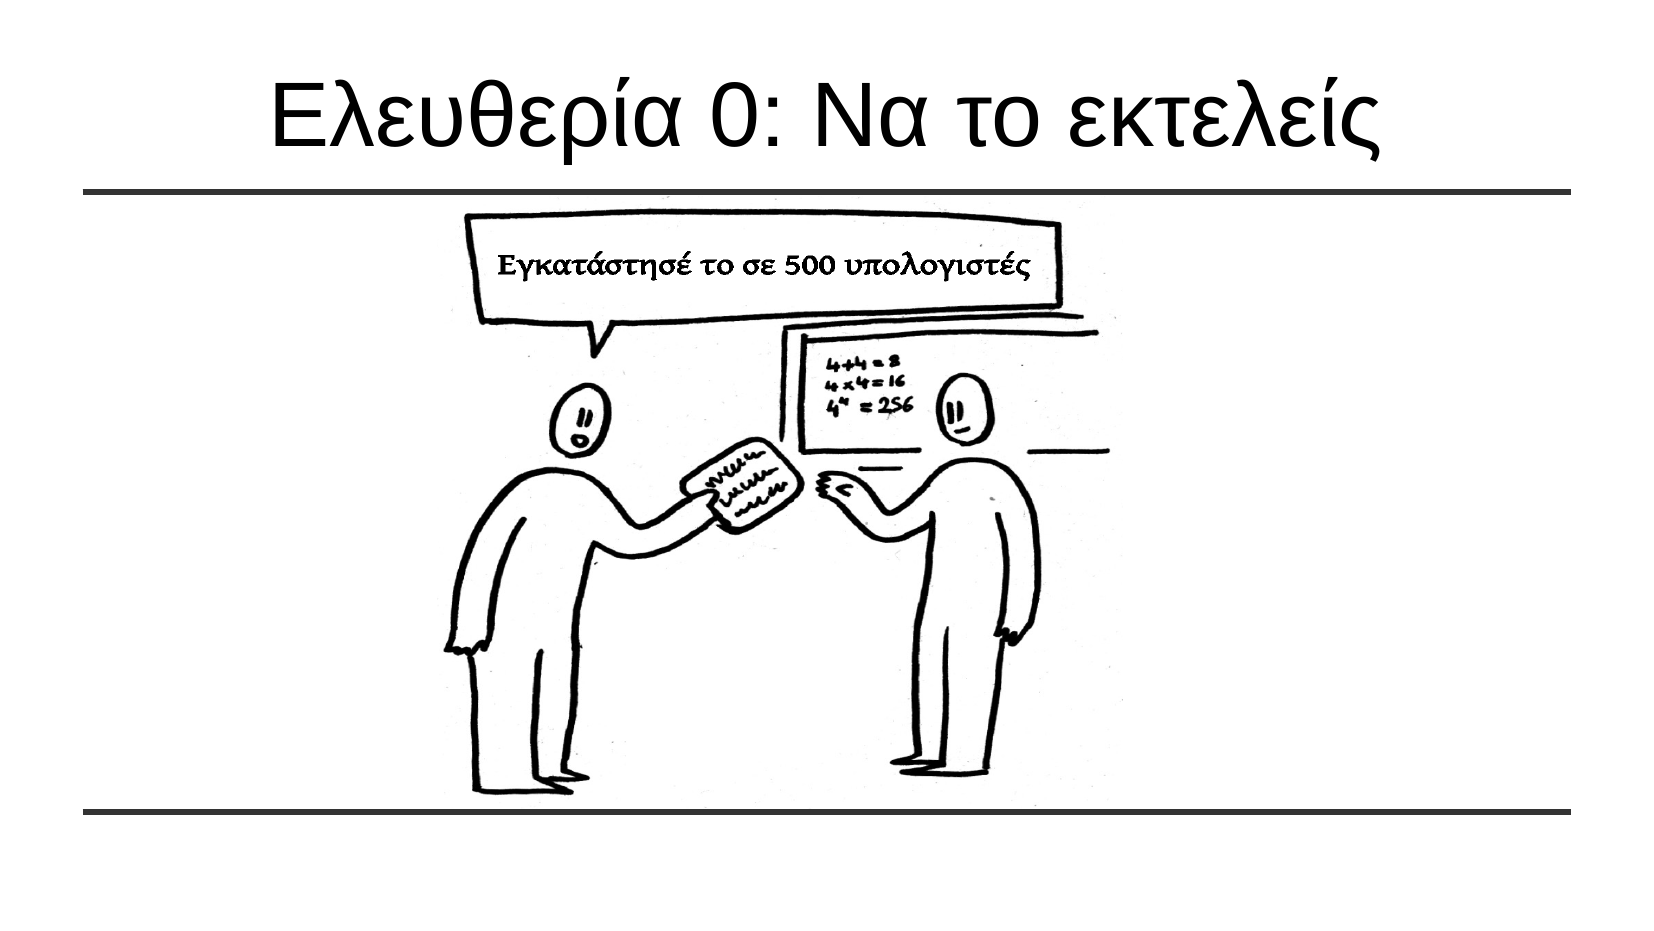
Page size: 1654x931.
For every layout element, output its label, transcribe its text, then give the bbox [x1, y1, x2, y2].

title Ελευθερία 0: Να το εκτελείς [82, 190, 1571, 229]
picture [437, 229, 1123, 809]
title Ελευθερία 0: Να το εκτελείς [82, 1, 1571, 189]
